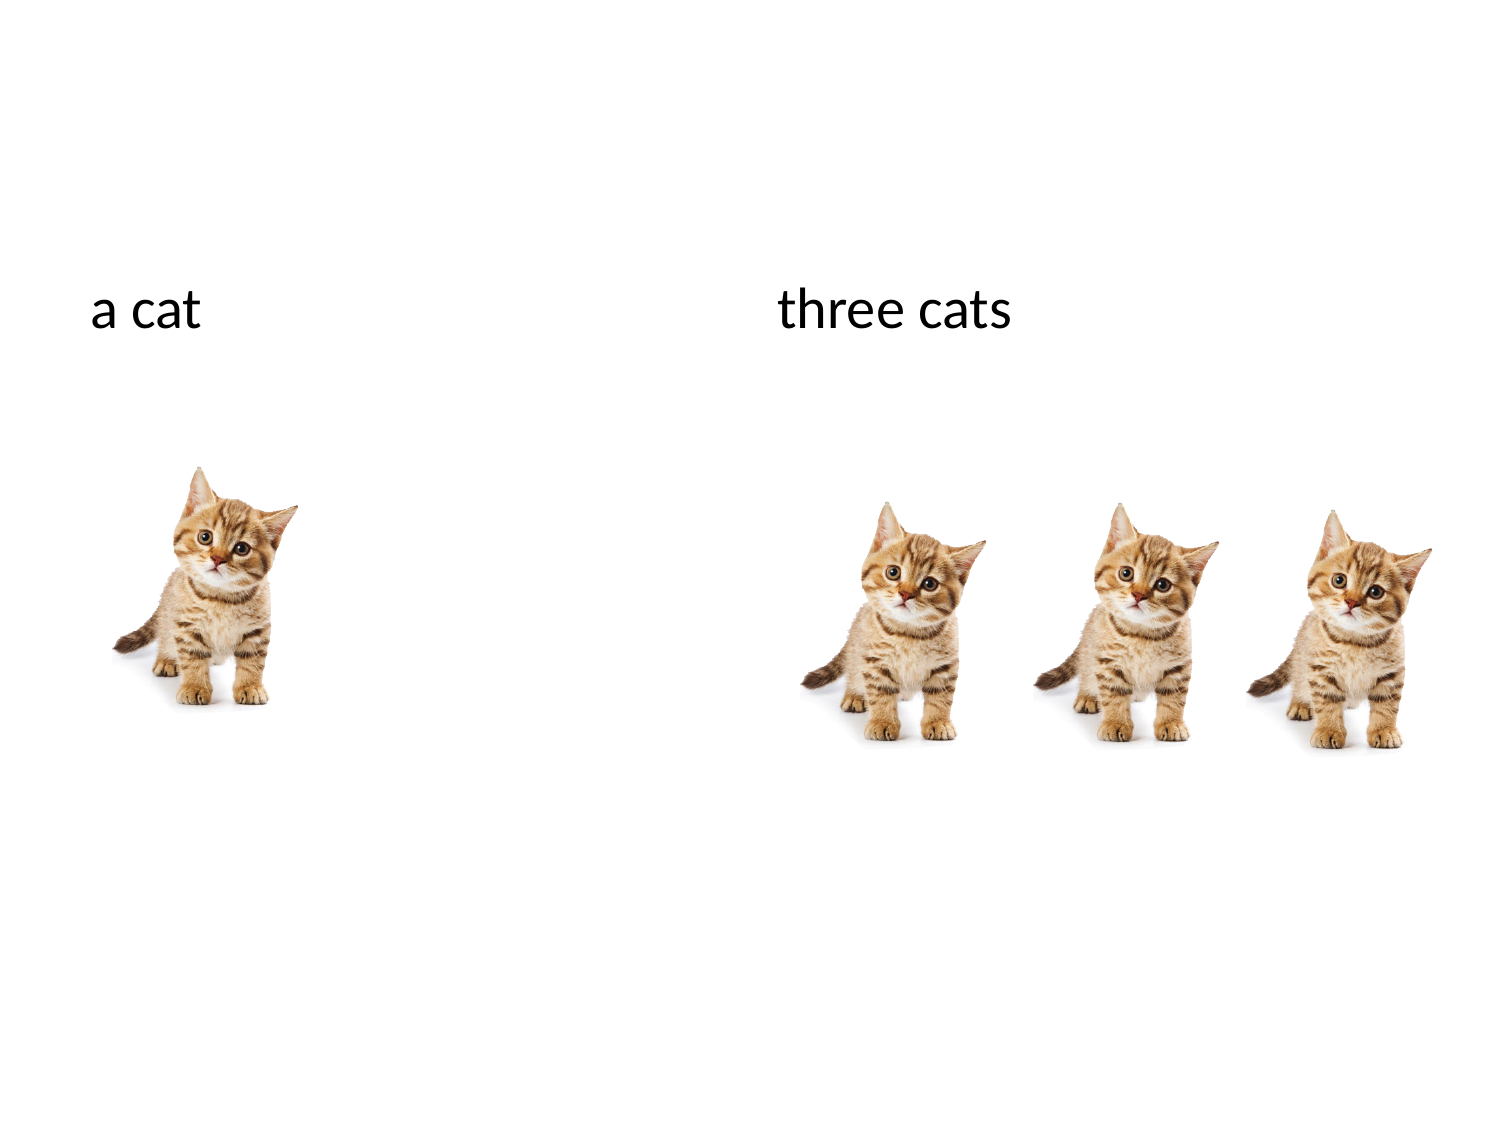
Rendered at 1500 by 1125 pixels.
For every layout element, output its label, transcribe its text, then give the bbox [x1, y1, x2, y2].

picture [800, 491, 988, 799]
picture [1033, 492, 1221, 800]
picture [1246, 499, 1434, 807]
list three cats [762, 262, 1426, 1005]
list a cat [75, 262, 738, 1005]
picture [112, 456, 300, 763]
